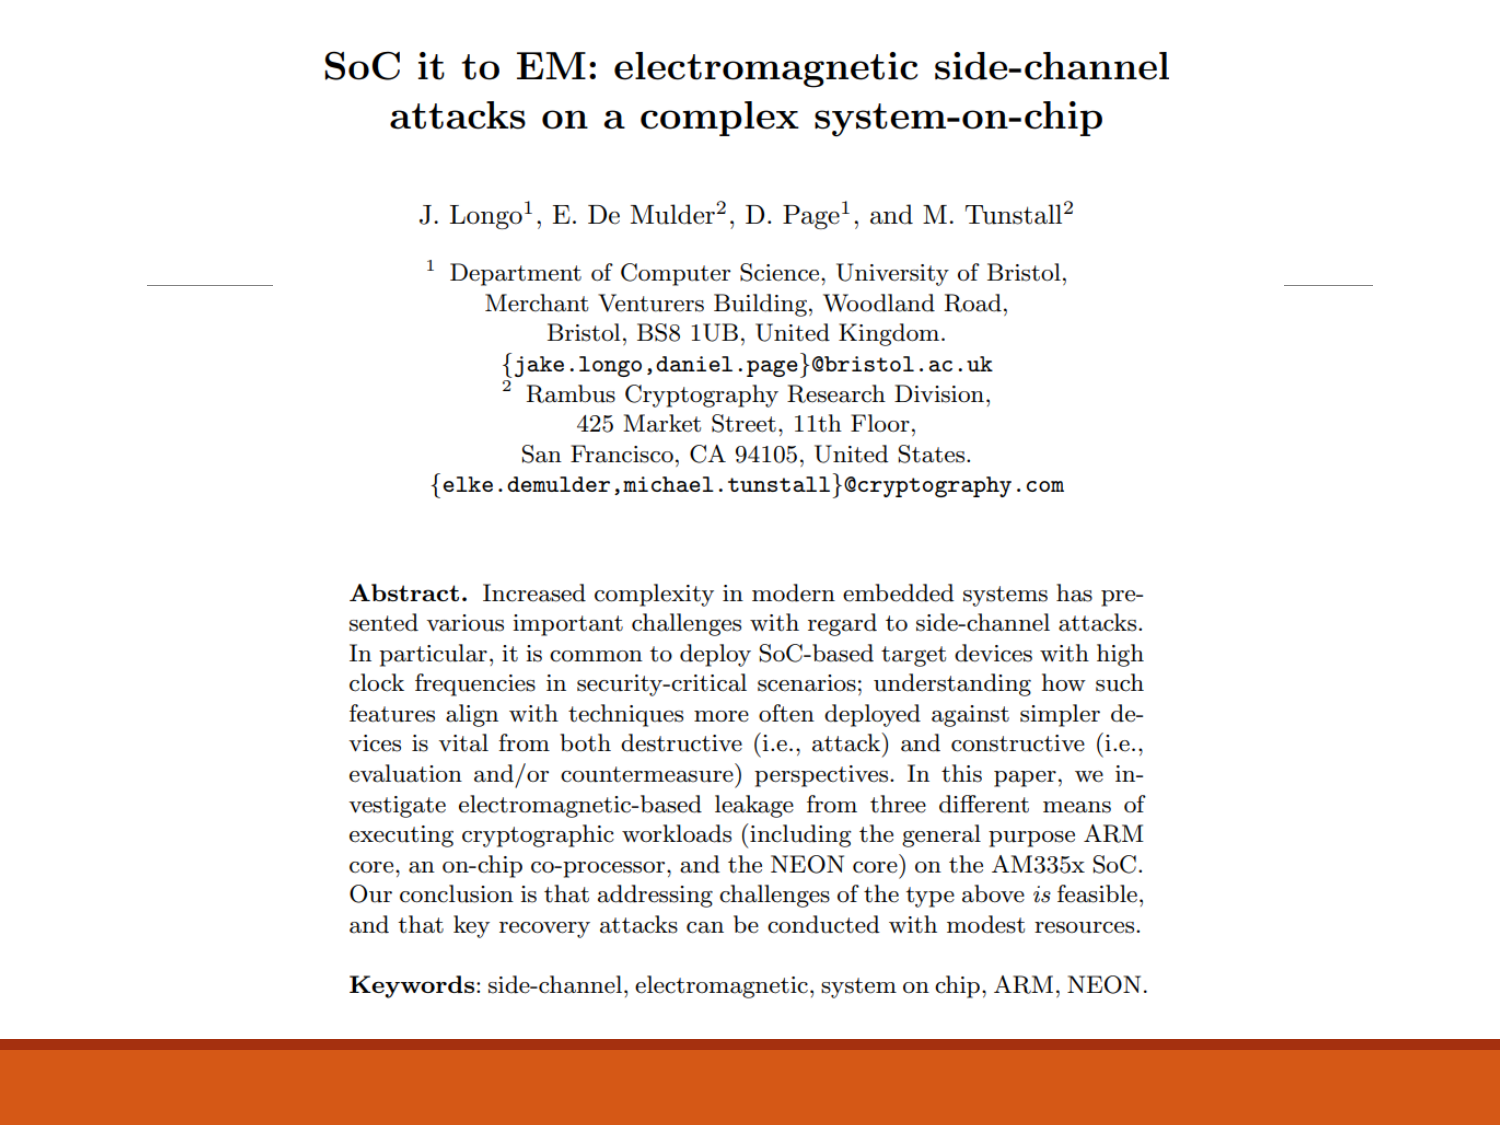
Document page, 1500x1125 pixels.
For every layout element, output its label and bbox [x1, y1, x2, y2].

picture [273, 29, 1284, 1028]
